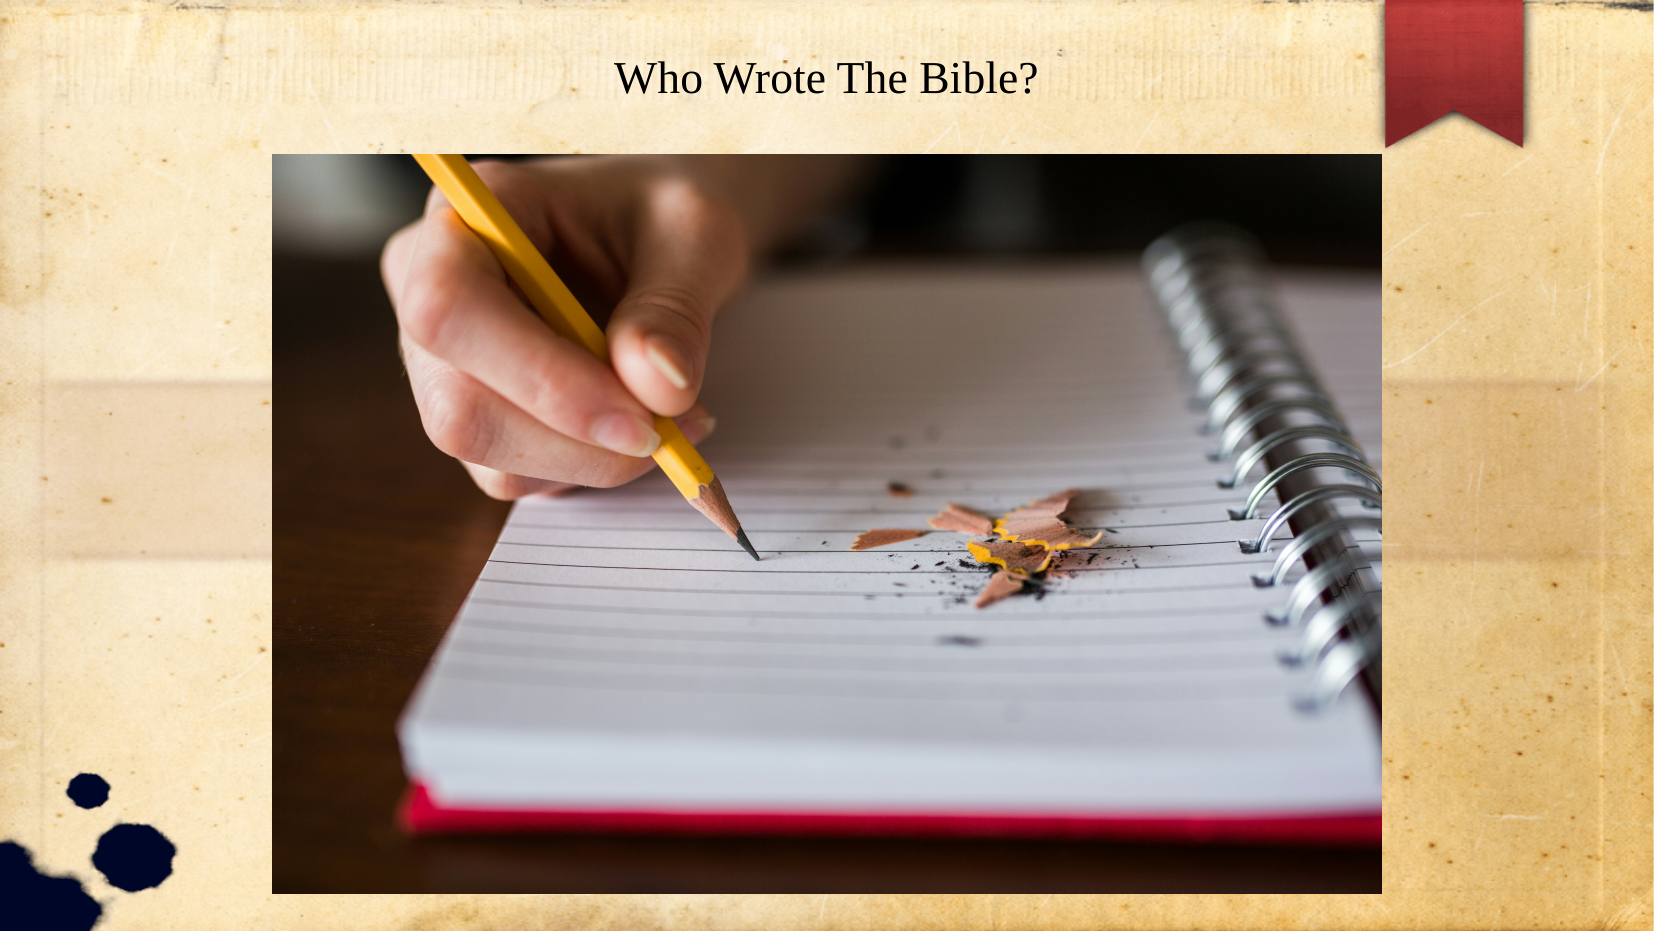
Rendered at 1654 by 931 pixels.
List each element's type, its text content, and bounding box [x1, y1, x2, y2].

title Who Wrote The Bible? [82, 0, 1571, 156]
picture [0, 0, 1654, 931]
